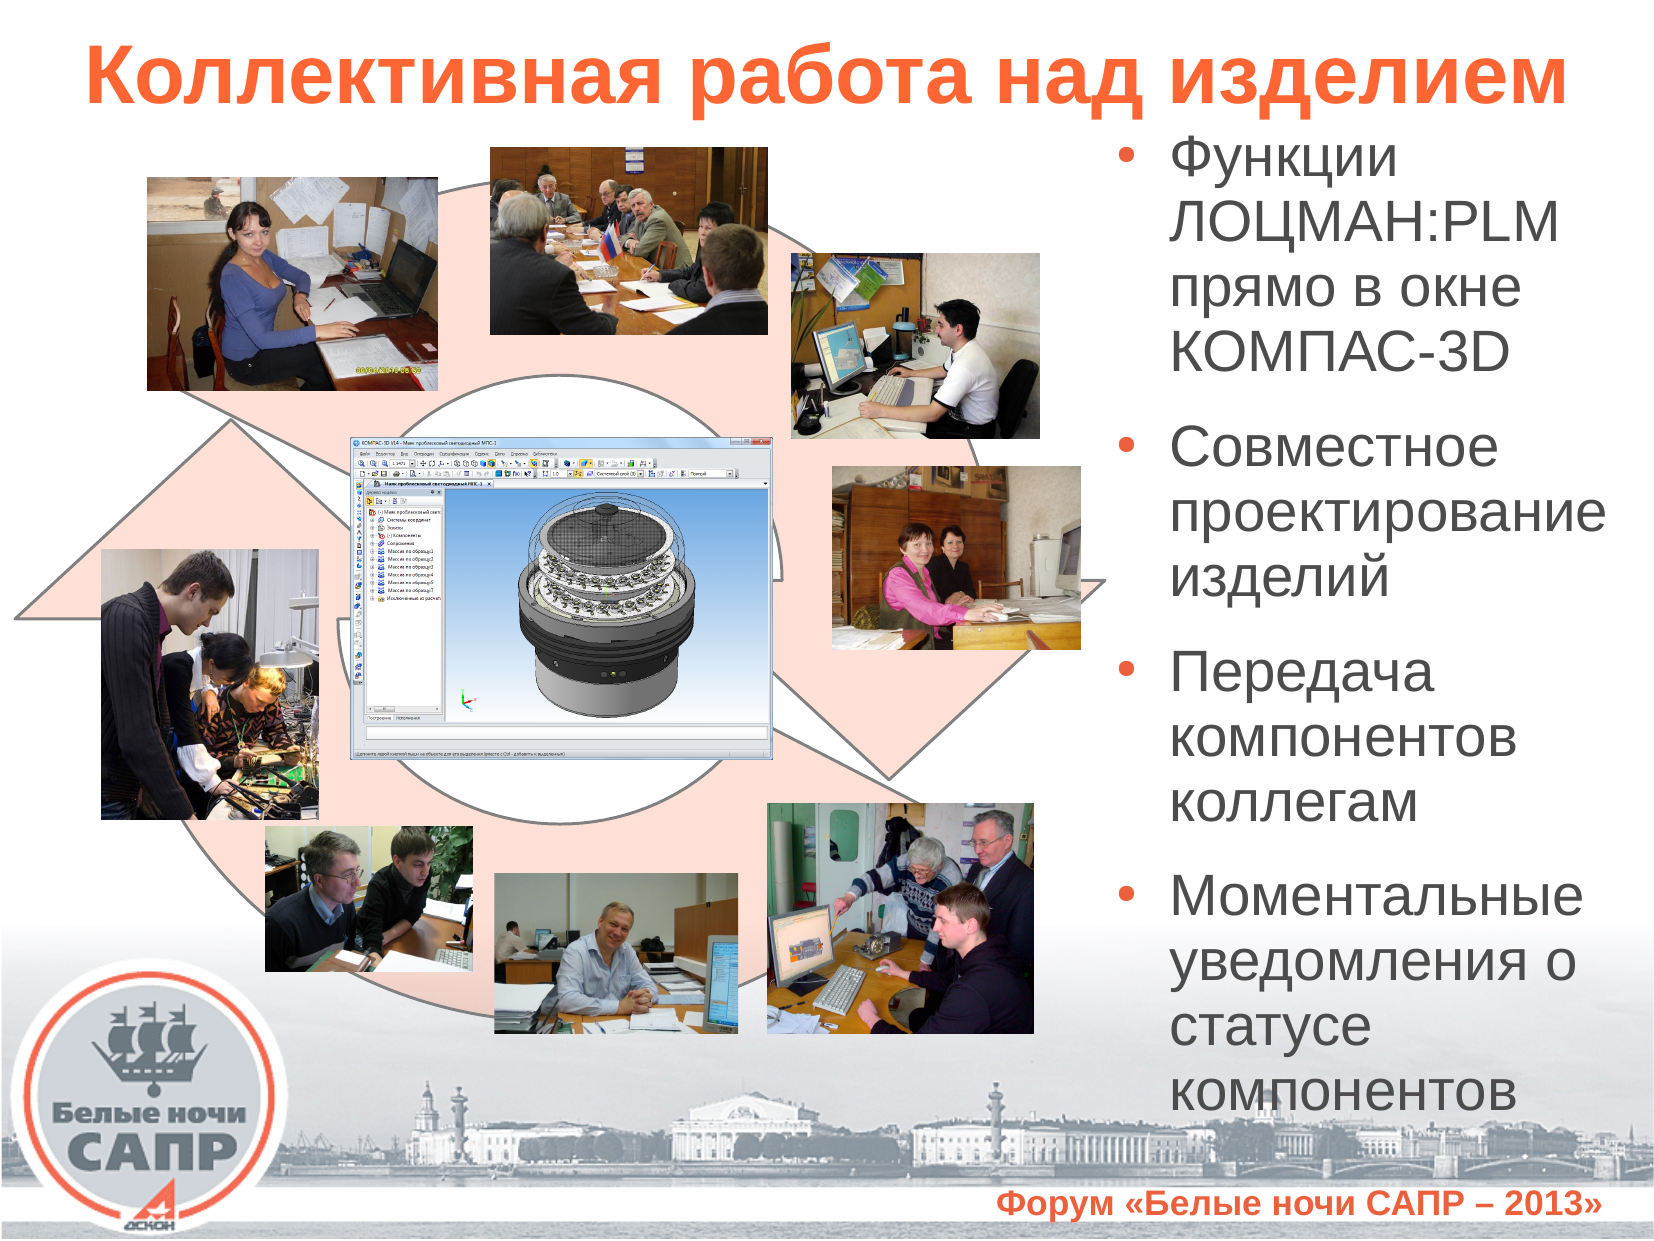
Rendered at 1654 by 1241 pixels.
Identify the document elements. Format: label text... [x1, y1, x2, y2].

title Коллективная работа над изделием [82, 25, 1571, 125]
text_box [15, 419, 918, 1017]
picture [1, 0, 1654, 1239]
list Функции ЛОЦМАН:PLM прямо в окне КОМПАС-3D Cовместное проектирование изделий Передача компонентов коллегам Моментальные уведомления о статусе компонентов [1098, 124, 1654, 1040]
text_box [1081, 580, 1105, 603]
text_box [182, 182, 1030, 780]
